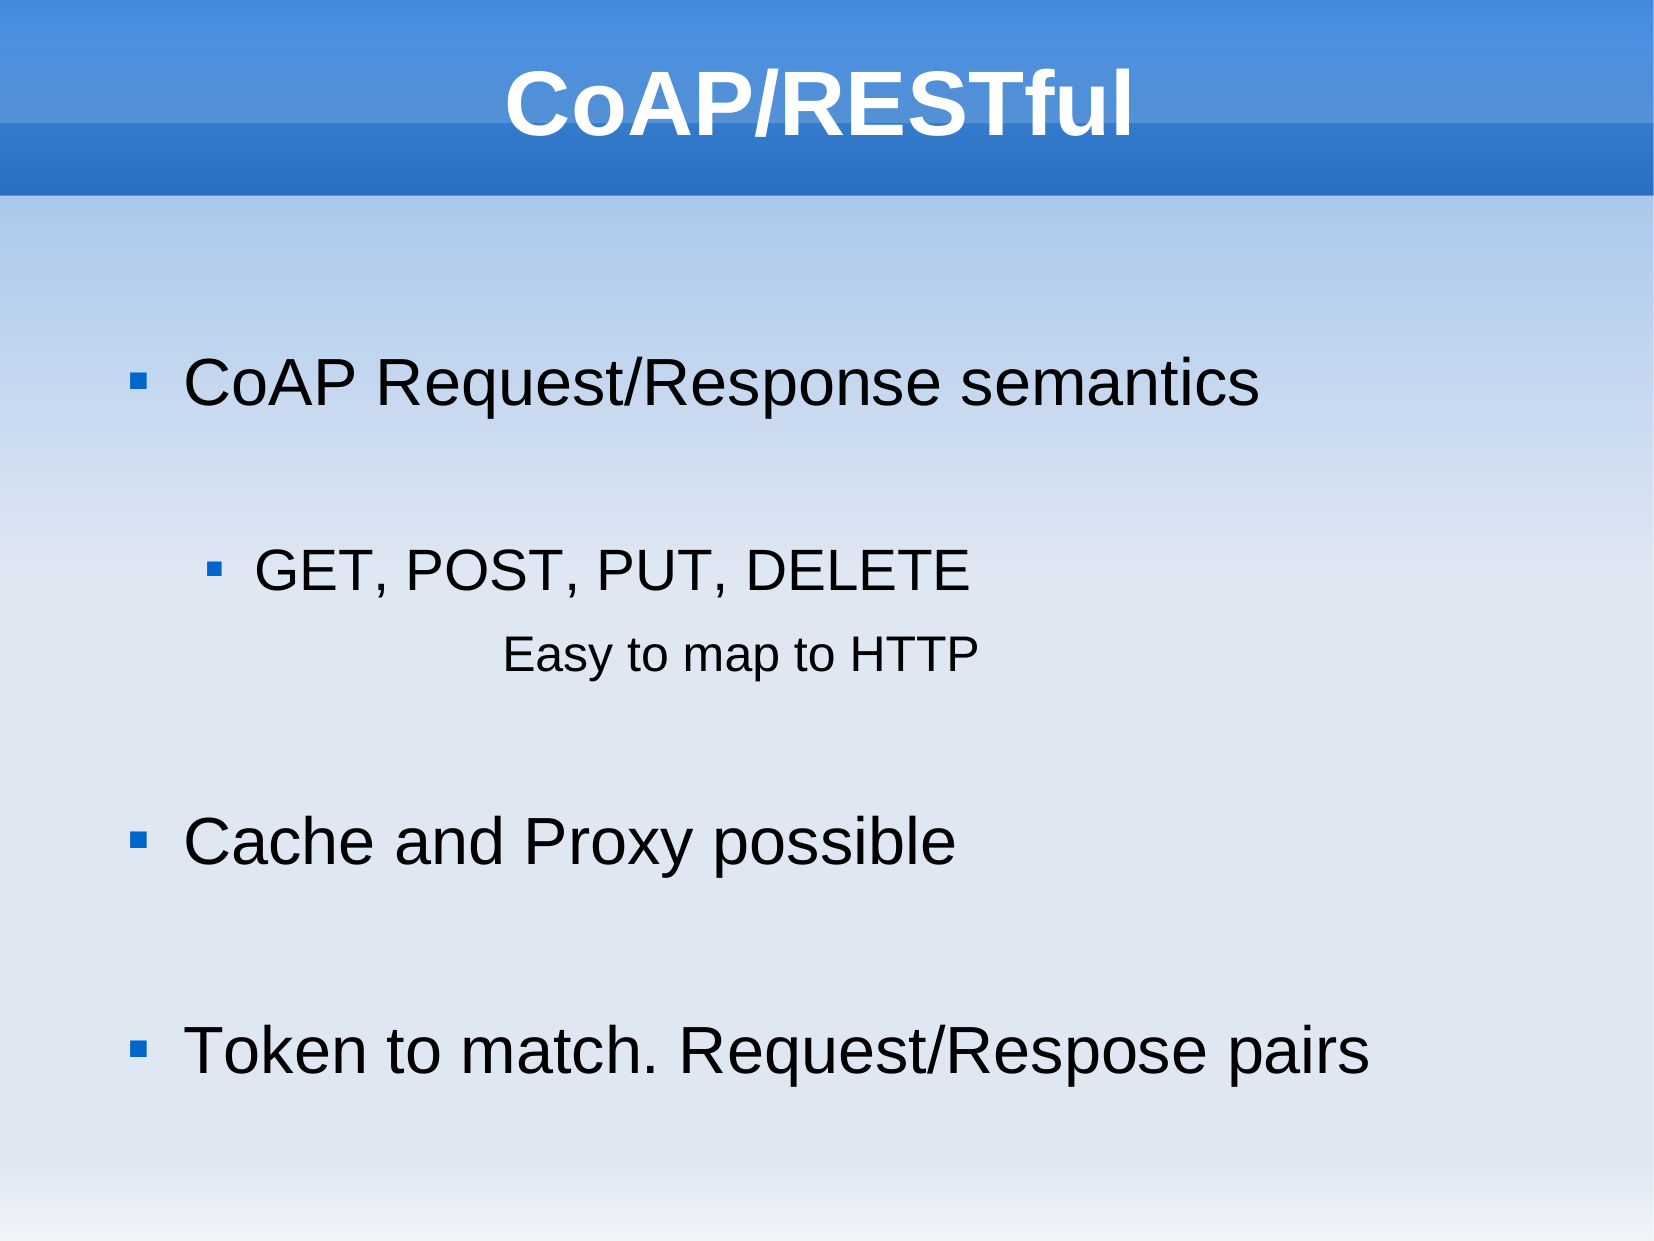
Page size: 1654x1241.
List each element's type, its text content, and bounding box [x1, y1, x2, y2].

title CoAP/RESTful [76, 0, 1565, 208]
list CoAP Request/Response semantics GET, POST, PUT, DELETE Easy to map to HTTP Cache and Proxy possible Token to match. Request/Respose pairs [112, 240, 1601, 1088]
picture [0, 0, 1654, 1241]
